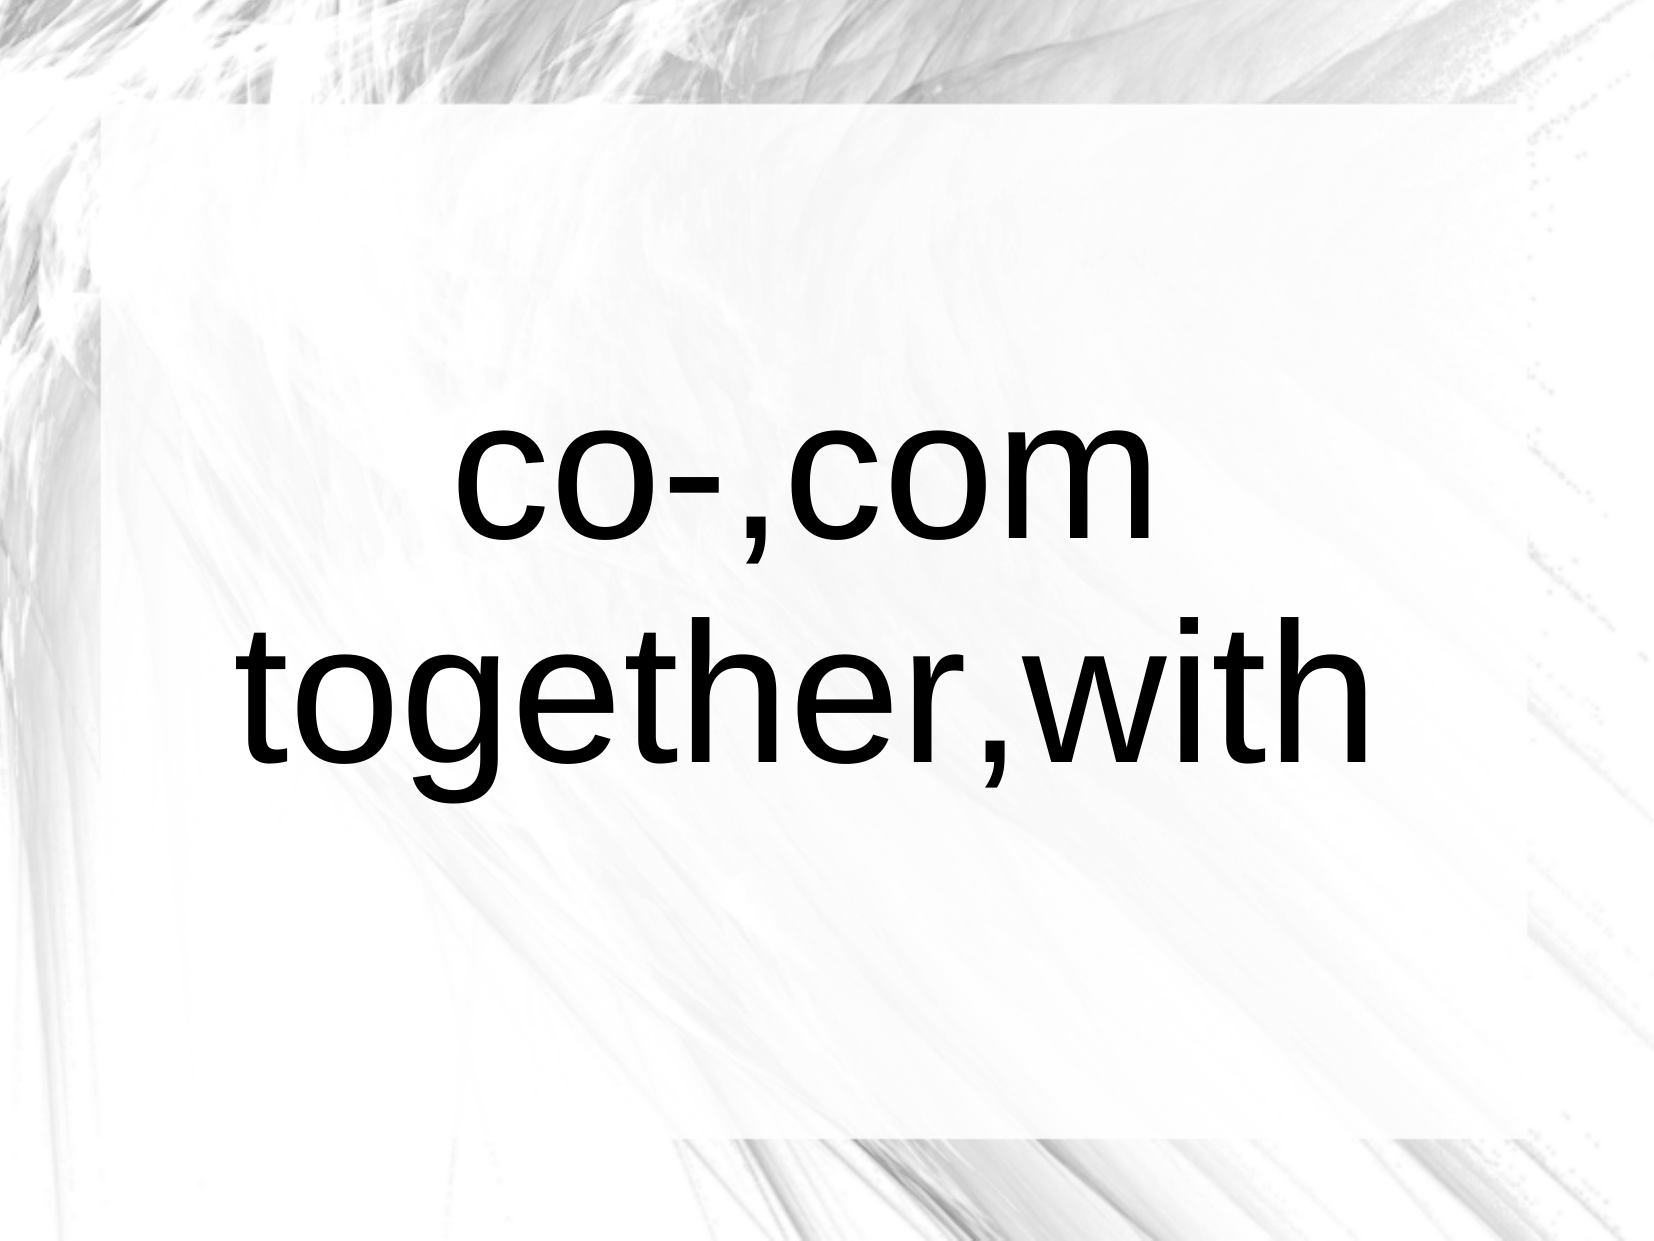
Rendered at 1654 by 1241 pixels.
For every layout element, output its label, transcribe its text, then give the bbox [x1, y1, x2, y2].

title co-,com together,with [112, 150, 1501, 1013]
picture [0, 0, 1654, 1241]
